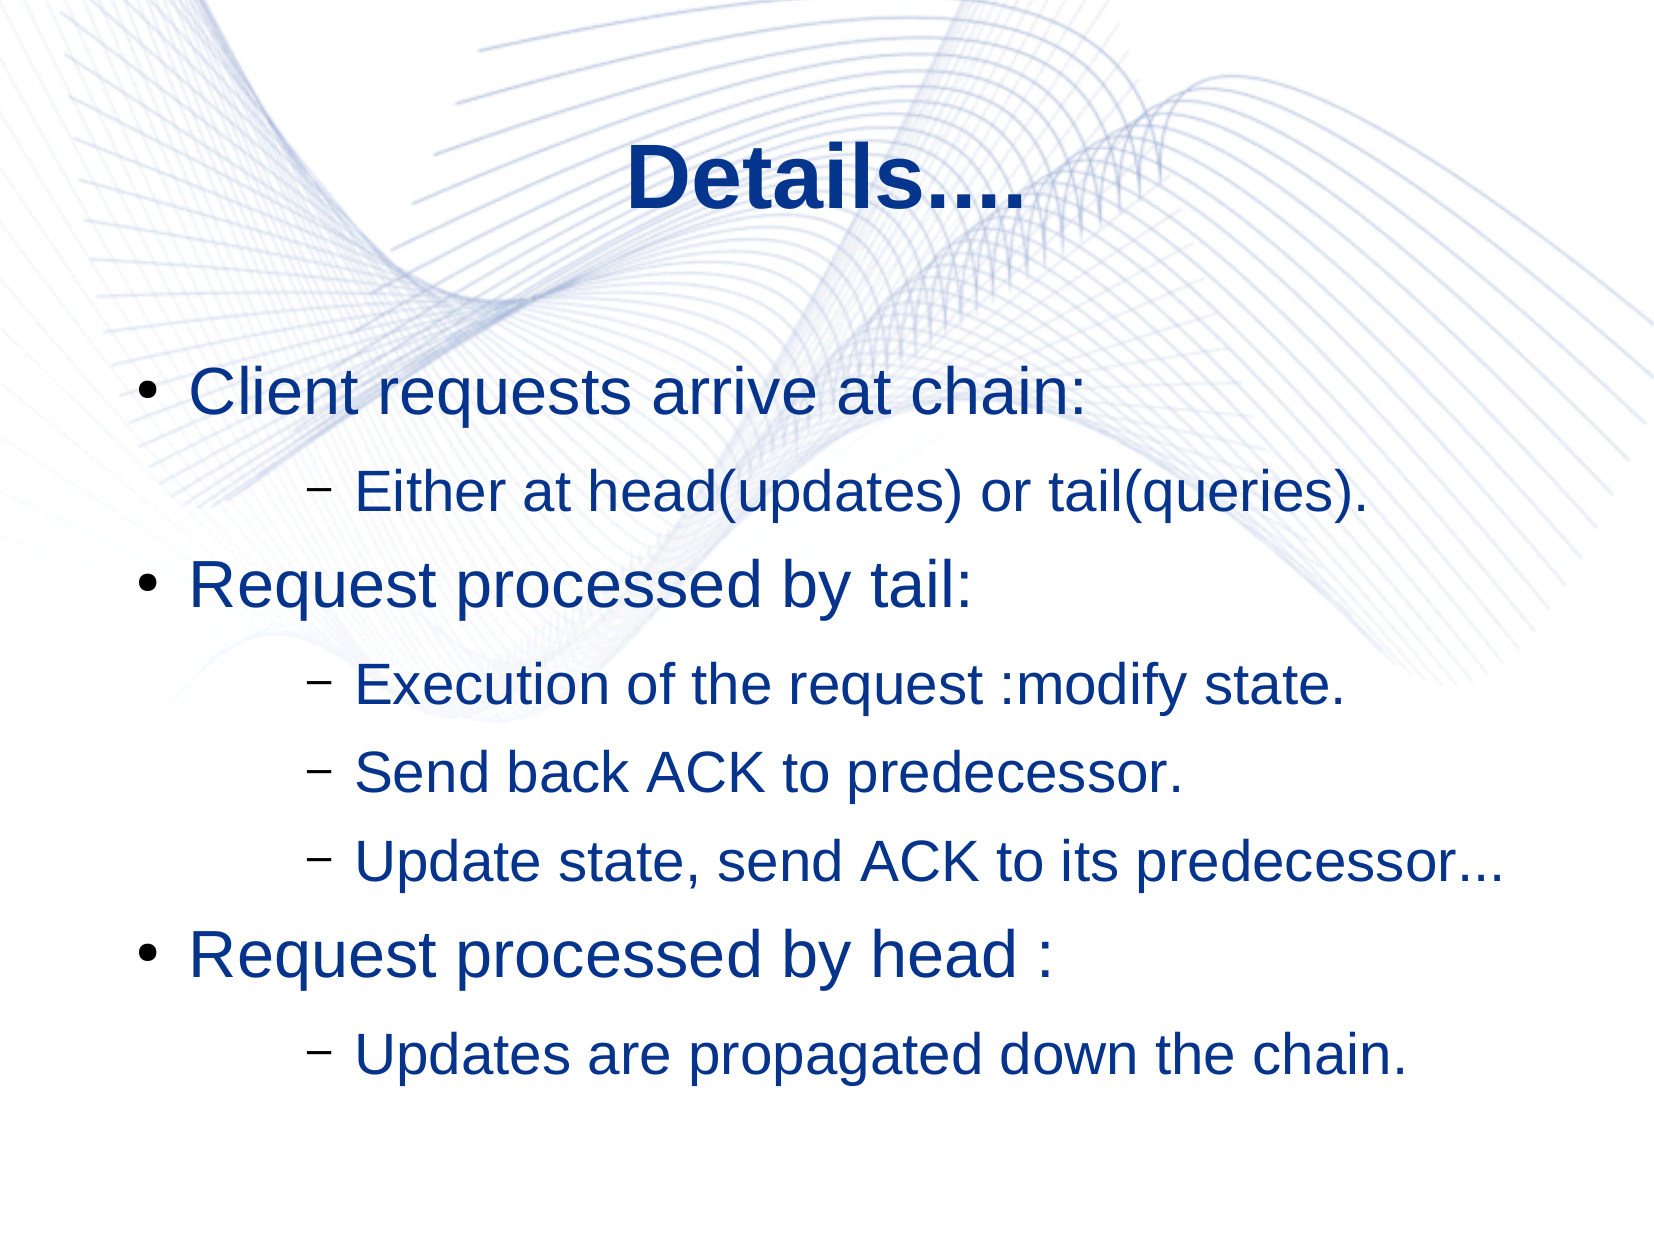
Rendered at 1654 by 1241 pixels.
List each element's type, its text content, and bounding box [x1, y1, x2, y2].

title Details.... [118, 66, 1536, 288]
picture [0, 0, 1654, 1241]
list Client requests arrive at chain: Either at head(updates) or tail(queries). Request processed by tail: Execution of the request :modify state. Send back ACK to predecessor. Update state, send ACK to its predecessor... Request processed by head : Updates are propagated down the chain. [118, 354, 1536, 1185]
